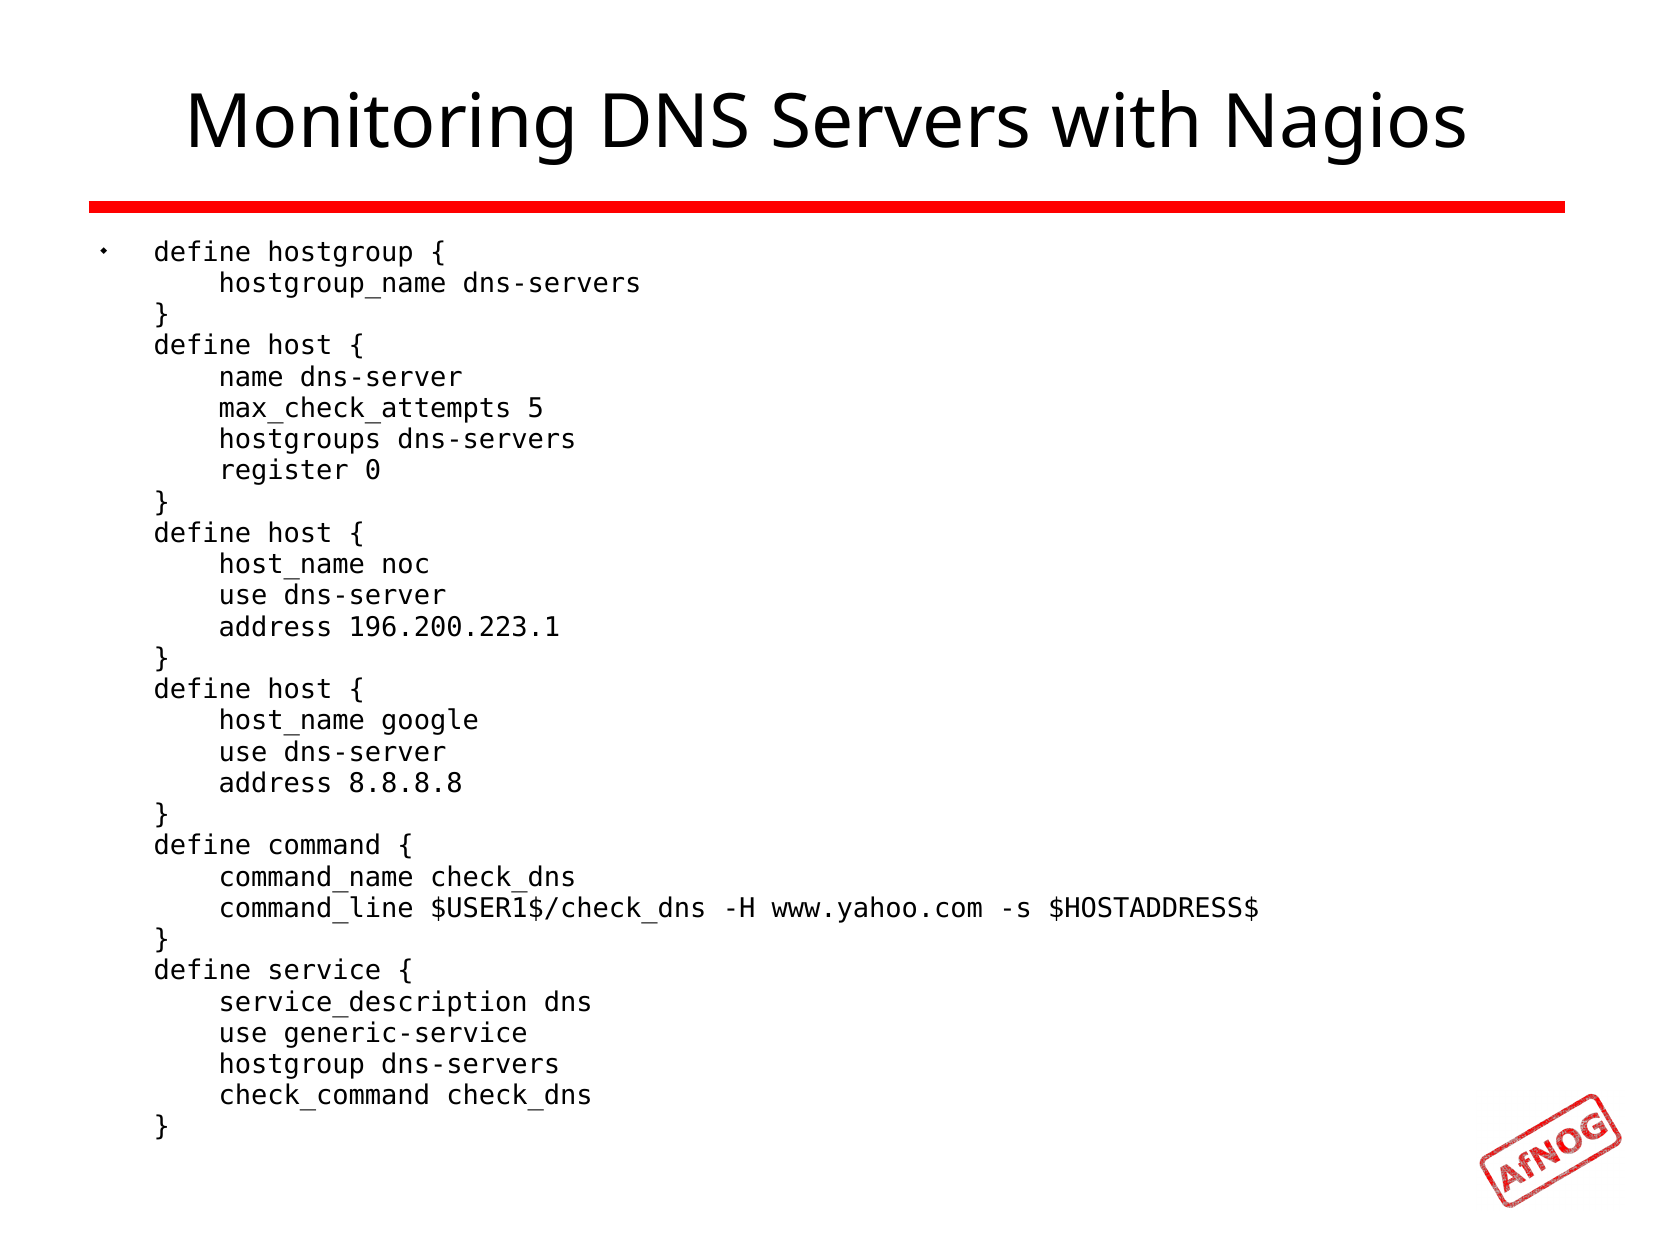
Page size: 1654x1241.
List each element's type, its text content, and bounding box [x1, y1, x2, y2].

title Monitoring DNS Servers with Nagios [82, 29, 1571, 207]
list define hostgroup { hostgroup_name dns-servers } define host { name dns-server max_check_attempts 5 hostgroups dns-servers register 0 } define host { host_name noc use dns-server address 196.200.223.1 } define host { host_name google use dns-server address 8.8.8.8 } define command { command_name check_dns command_line $USER1$/check_dns -H www.yahoo.com -s $HOSTADDRESS$ } define service { service_description dns use generic-service hostgroup dns-servers check_command check_dns } [82, 236, 1571, 1143]
picture [1476, 1090, 1625, 1211]
